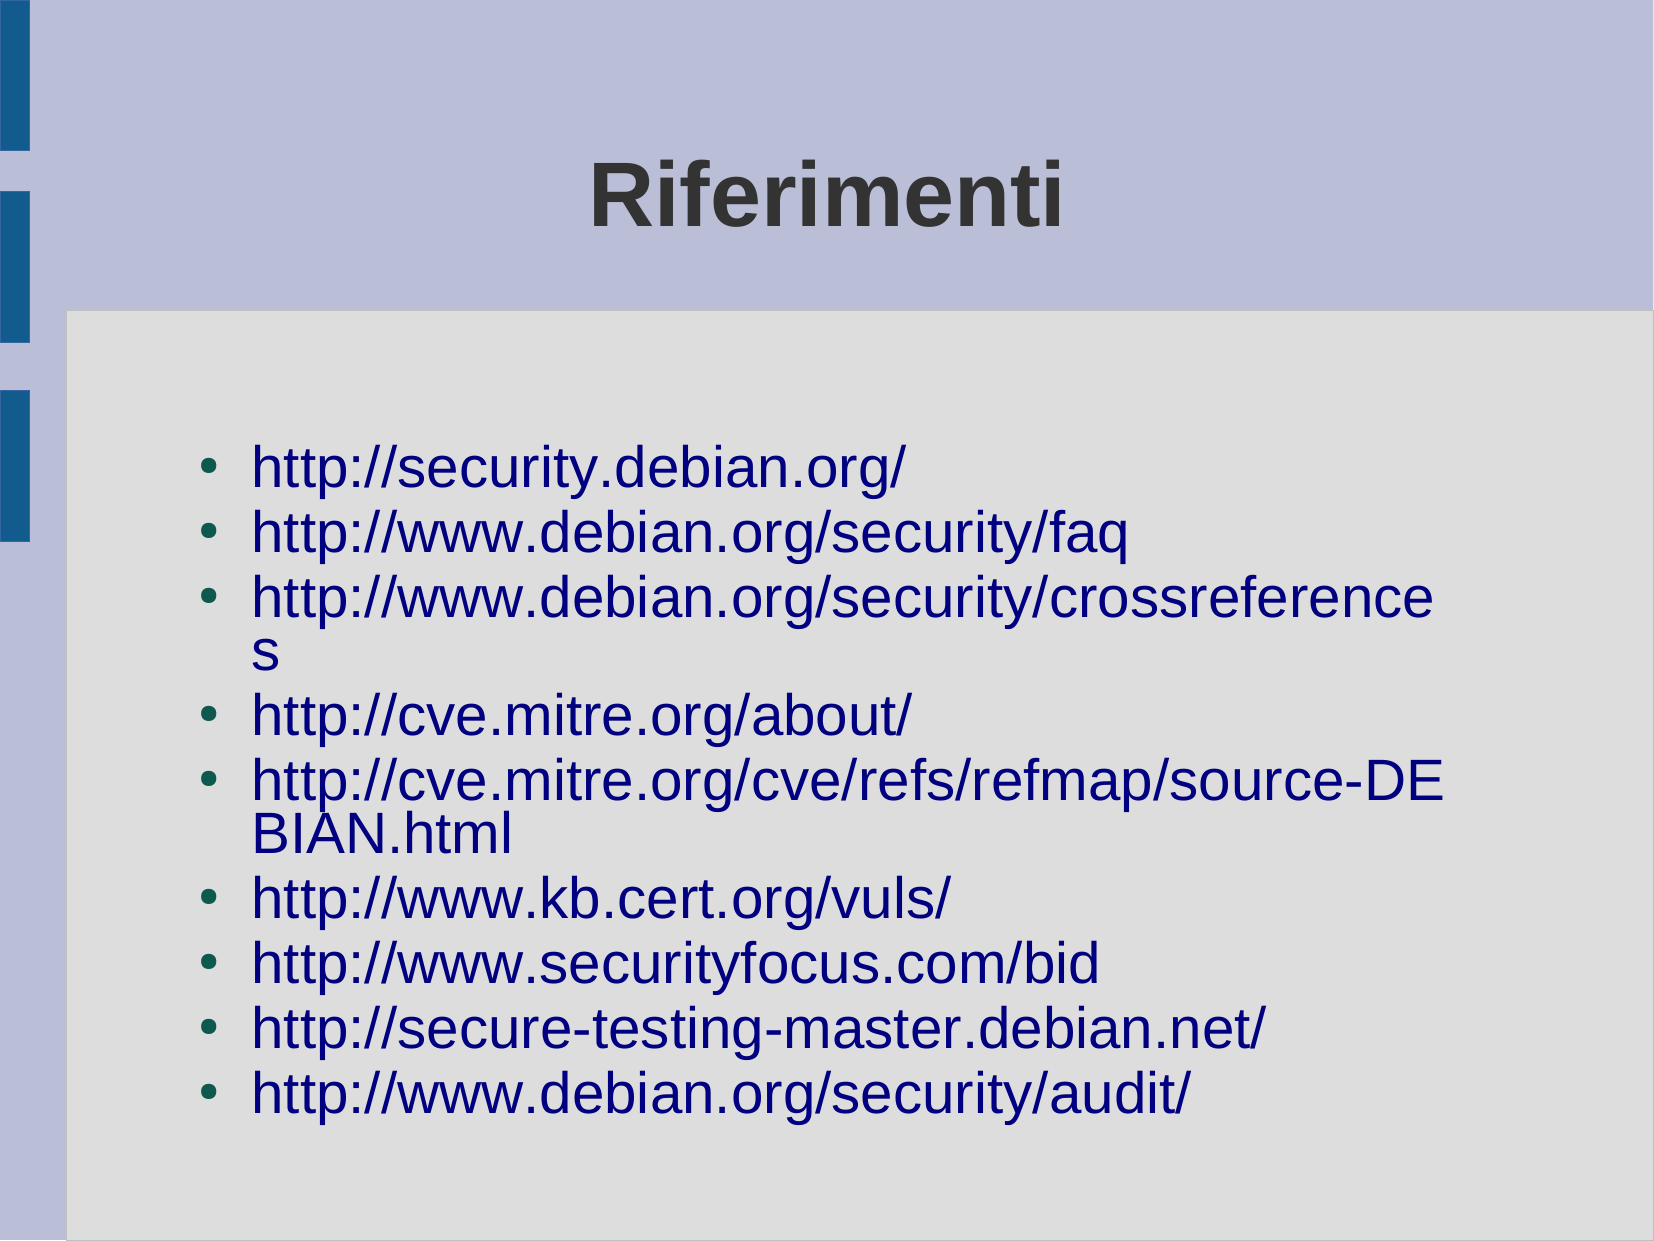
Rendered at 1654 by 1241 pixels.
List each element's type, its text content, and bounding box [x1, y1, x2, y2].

list http://security.debian.org/ http://www.debian.org/security/faq http://www.debian.org/security/crossreferences http://cve.mitre.org/about/ http://cve.mitre.org/cve/refs/refmap/source-DEBIAN.html http://www.kb.cert.org/vuls/ http://www.securityfocus.com/bid http://secure-testing-master.debian.net/ http://www.debian.org/security/audit/ [162, 434, 1463, 1088]
title Riferimenti [121, 91, 1534, 299]
